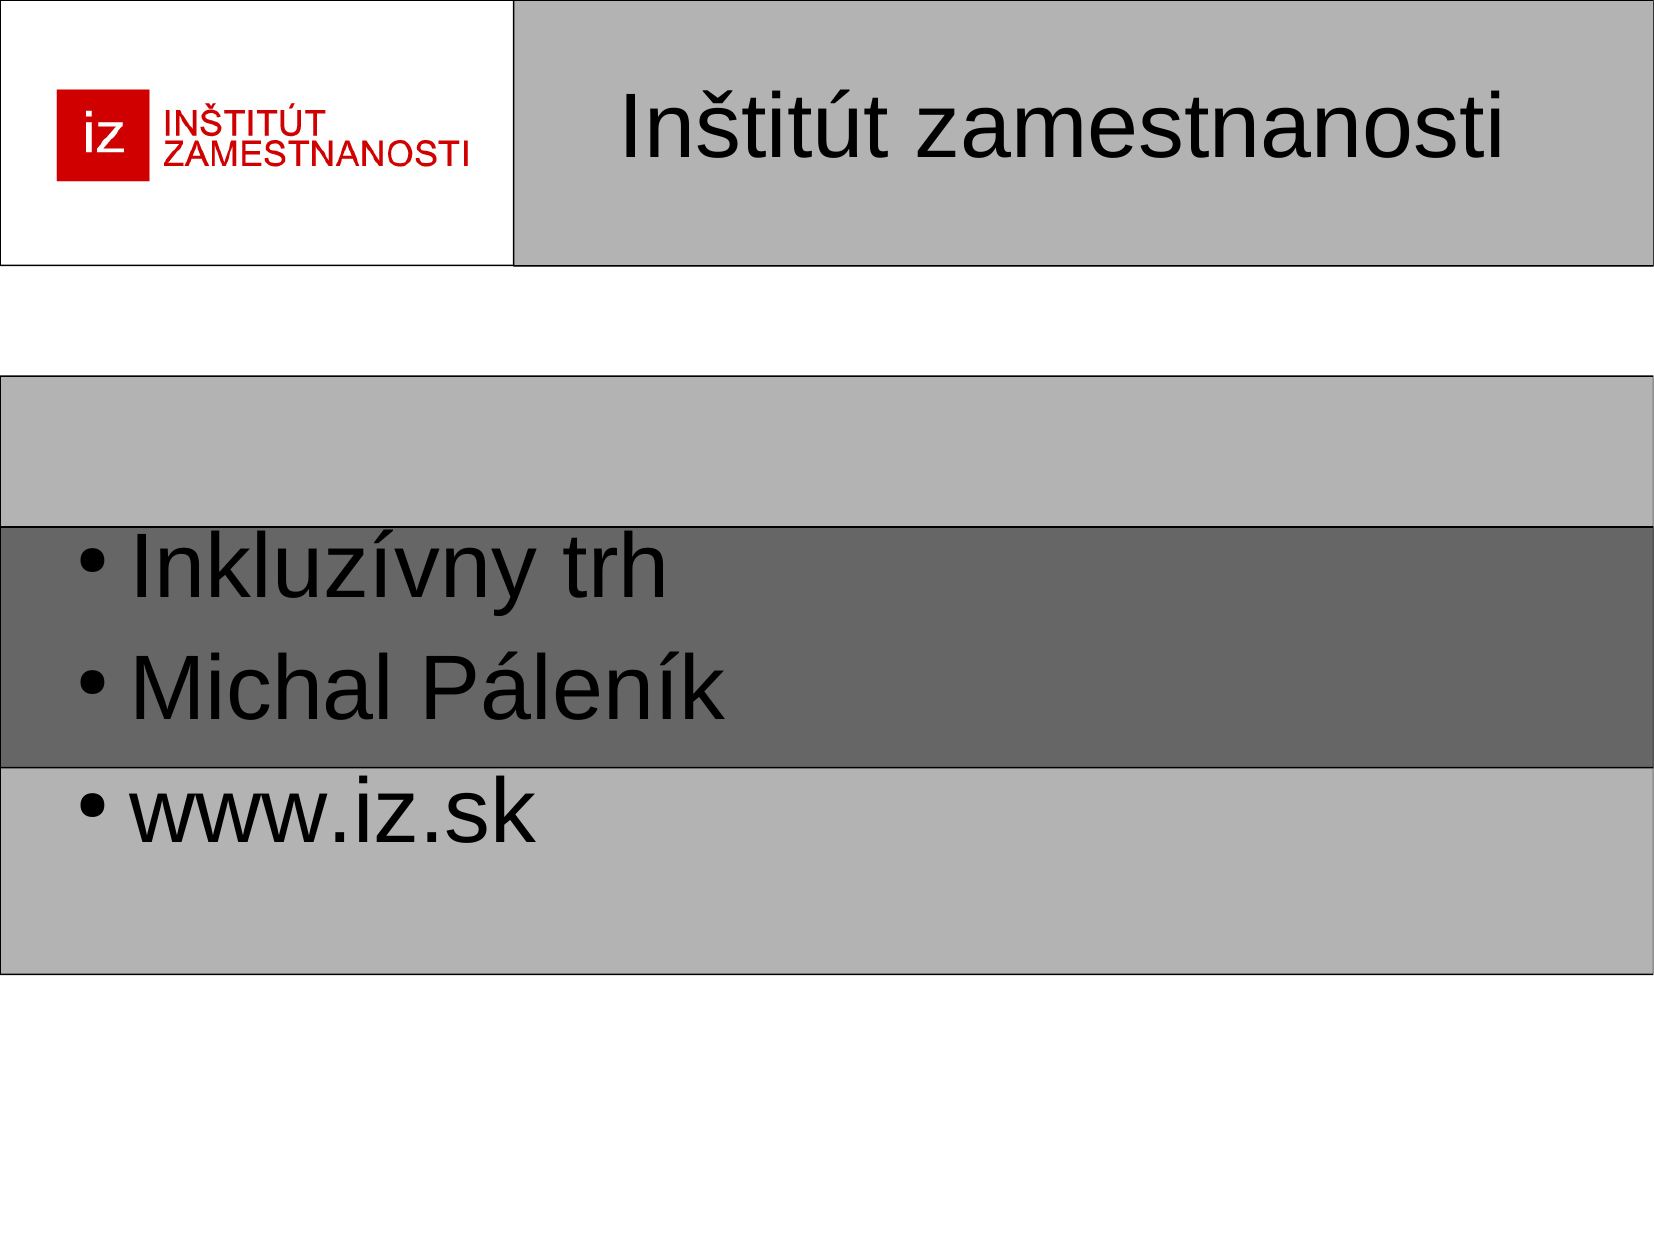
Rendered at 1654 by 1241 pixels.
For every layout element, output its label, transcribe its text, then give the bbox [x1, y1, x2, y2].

text_box [0, 376, 1654, 975]
title Inštitút zamestnanosti [561, 29, 1565, 237]
list Inkluzívny trh Michal Páleník www.iz.sk [59, 531, 1506, 880]
picture [5, 8, 512, 257]
